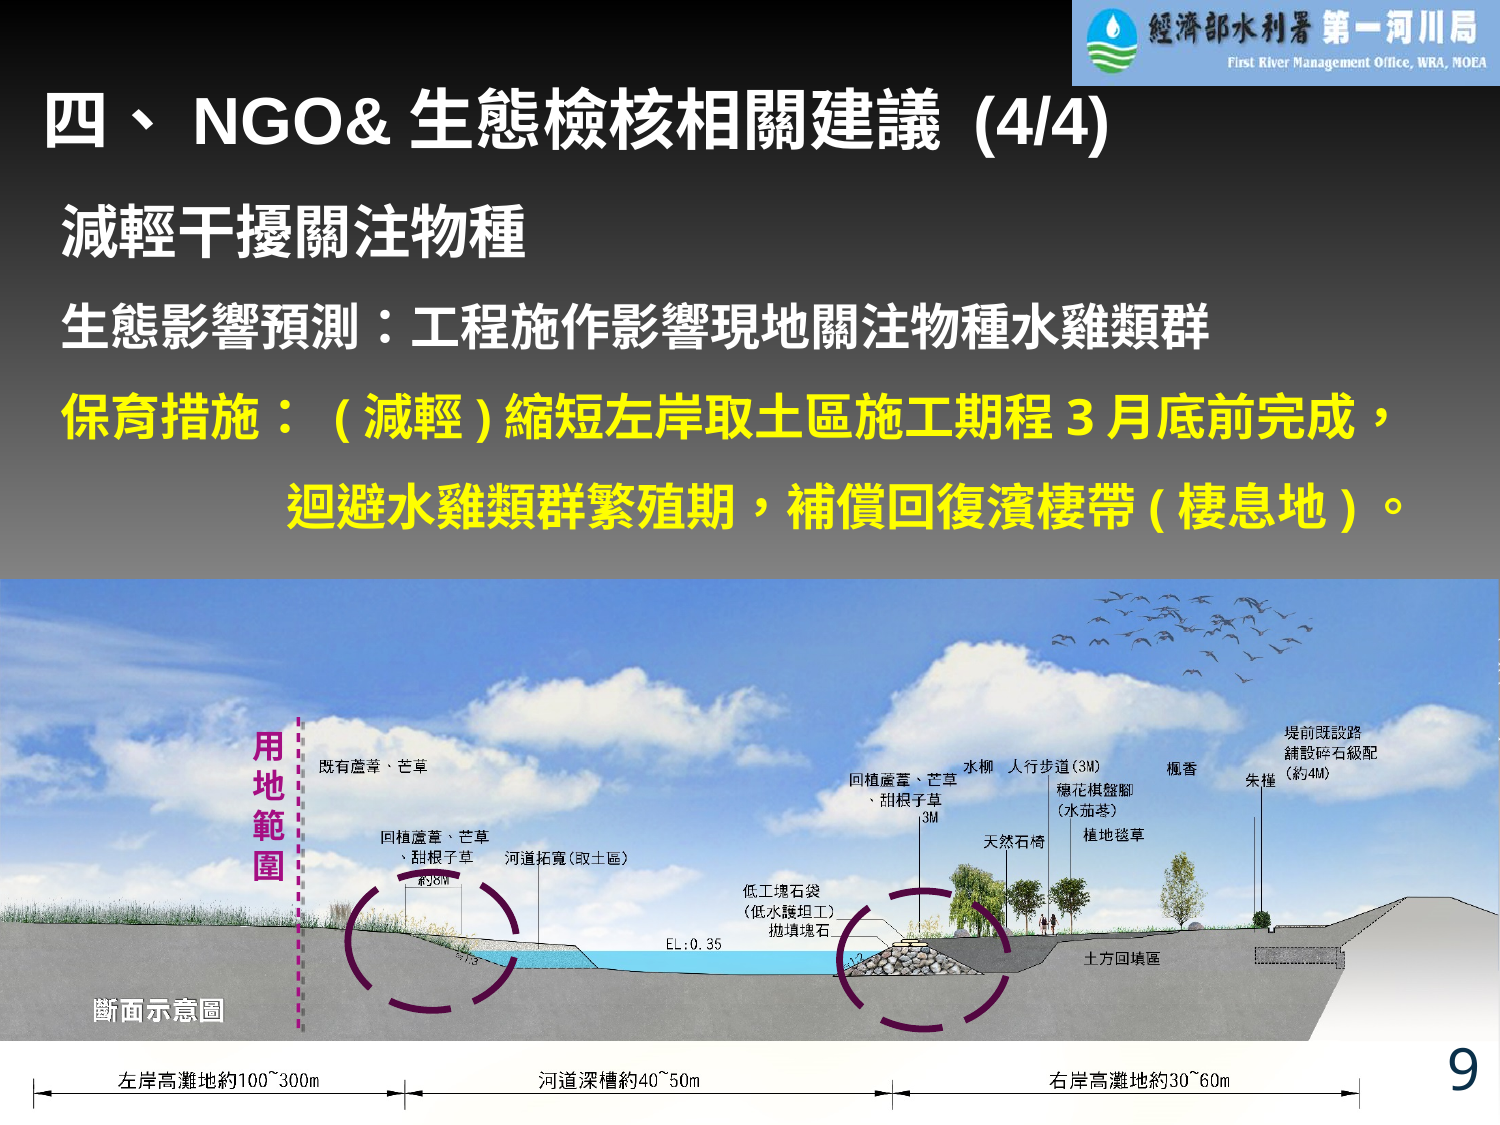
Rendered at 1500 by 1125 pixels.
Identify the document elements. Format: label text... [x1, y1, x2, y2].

picture [0, 579, 1499, 1125]
text_box 用地範圍 [237, 714, 299, 897]
slide_number <編號> [1354, 1008, 1496, 1119]
text_box 四、NGO&生態檢核相關建議 (4/4) [27, 70, 1144, 166]
text_box 減輕干擾關注物種 生態影響預測：工程施作影響現地關注物種水雞類群 保育措施： (減輕)縮短左岸取土區施工期程3月底前完成， 迴避水雞類群繁殖期，補償回復濱棲帶(棲息地)。 [46, 153, 1496, 543]
picture [1072, 0, 1500, 86]
